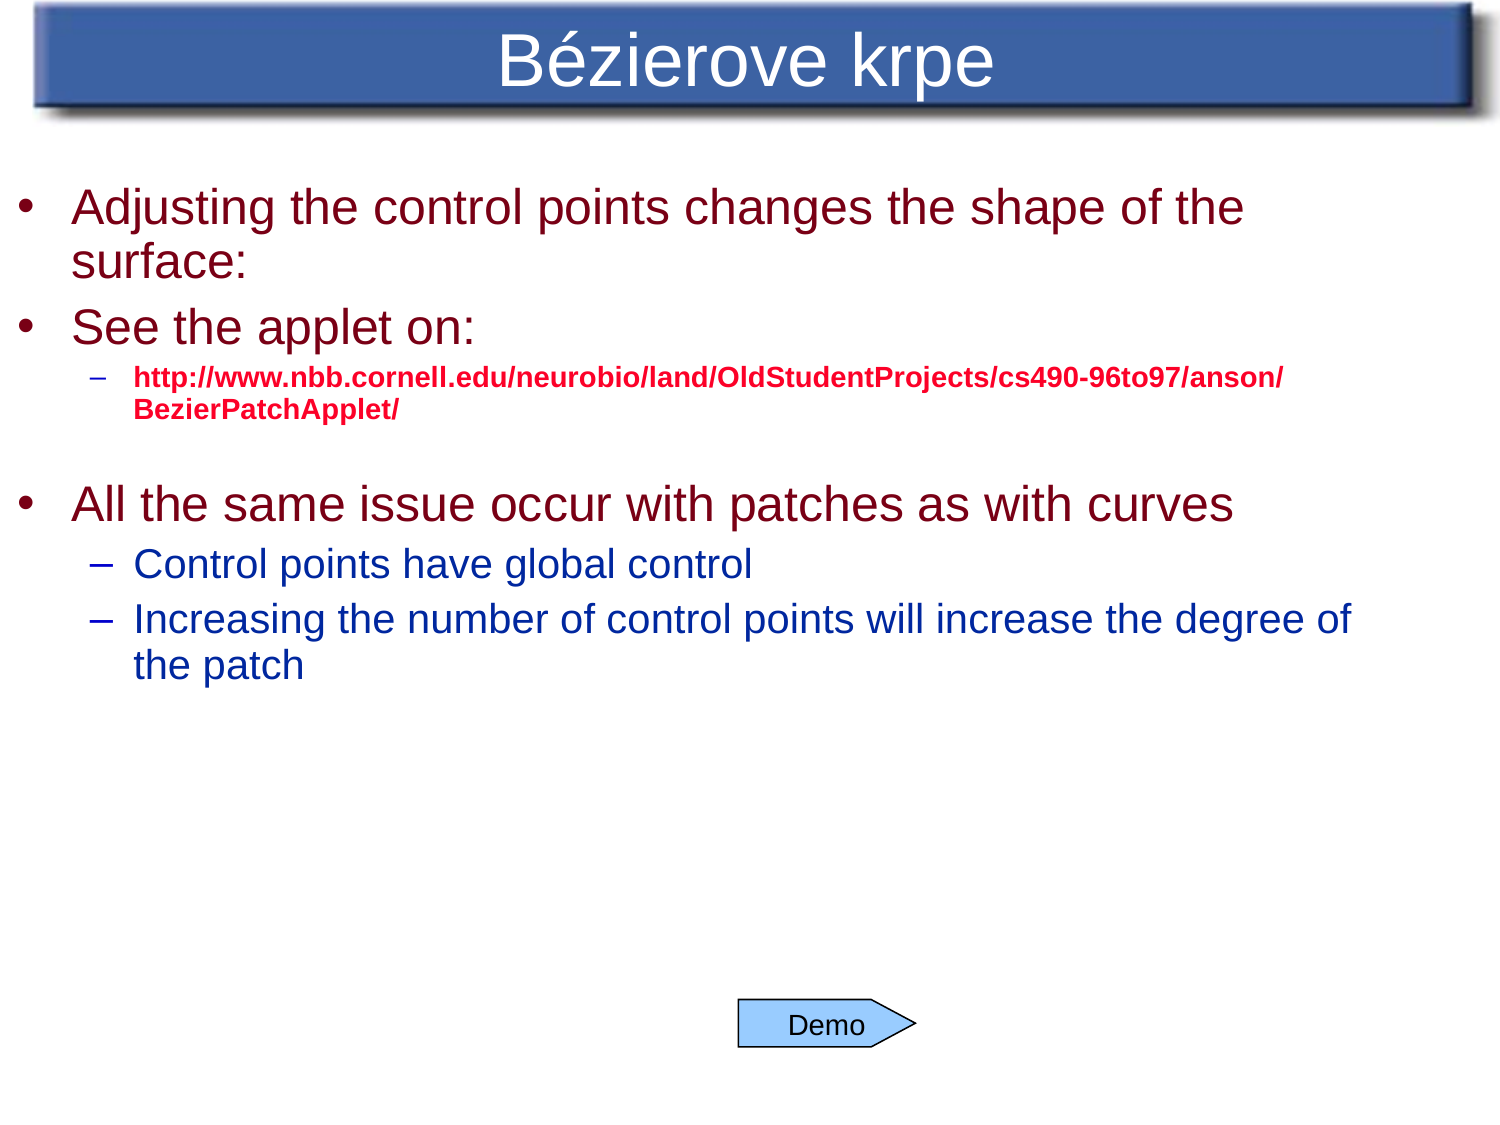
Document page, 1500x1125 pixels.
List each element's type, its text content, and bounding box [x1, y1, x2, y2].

picture [32, 0, 1500, 127]
title Bézierove krpe [0, 0, 1493, 114]
list Adjusting the control points changes the shape of the surface: See the applet on: http://www.nbb.cornell.edu/neurobio/land/OldStudentProjects/cs490-96to97/anson/BezierPatchApplet/ All the same issue occur with patches as with curves Control points have global control Increasing the number of control points will increase the degree of the patch [3, 173, 1412, 1026]
text_box Demo [738, 999, 916, 1047]
